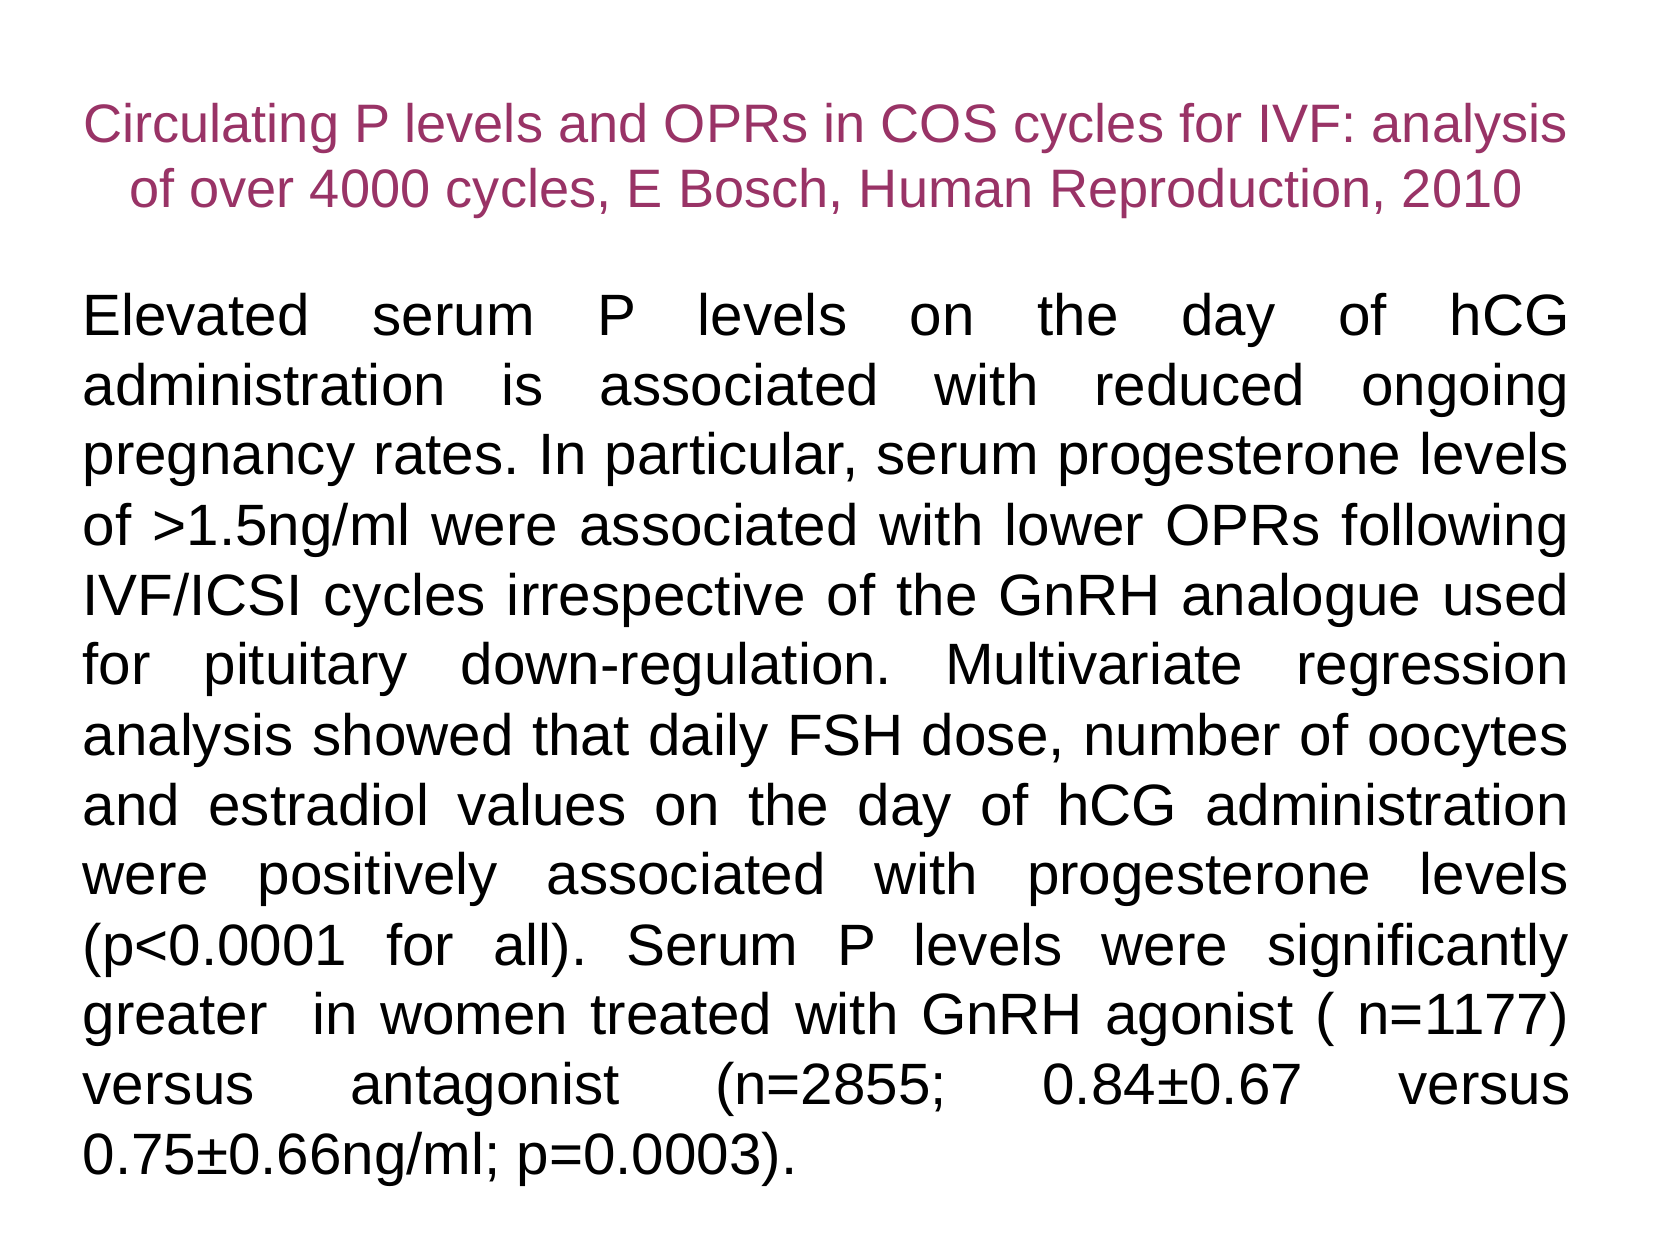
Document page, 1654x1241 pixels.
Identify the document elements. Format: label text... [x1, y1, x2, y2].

title Circulating P levels and OPRs in COS cycles for IVF: analysis of over 4000 cycles, E Bosch, Human Reproduction, 2010 [82, 49, 1571, 257]
subtitle Elevated serum P levels on the day of hCG administration is associated with reduced ongoing pregnancy rates. In particular, serum progesterone levels of >1.5ng/ml were associated with lower OPRs following IVF/ICSI cycles irrespective of the GnRH analogue used for pituitary down-regulation. Multivariate regression analysis showed that daily FSH dose, number of oocytes and estradiol values on the day of hCG administration were positively associated with progesterone levels (p<0.0001 for all). Serum P levels were significantly greater in women treated with GnRH agonist ( n=1177) versus antagonist (n=2855; 0.84±0.67 versus 0.75±0.66ng/ml; p=0.0003). [82, 276, 1571, 1123]
